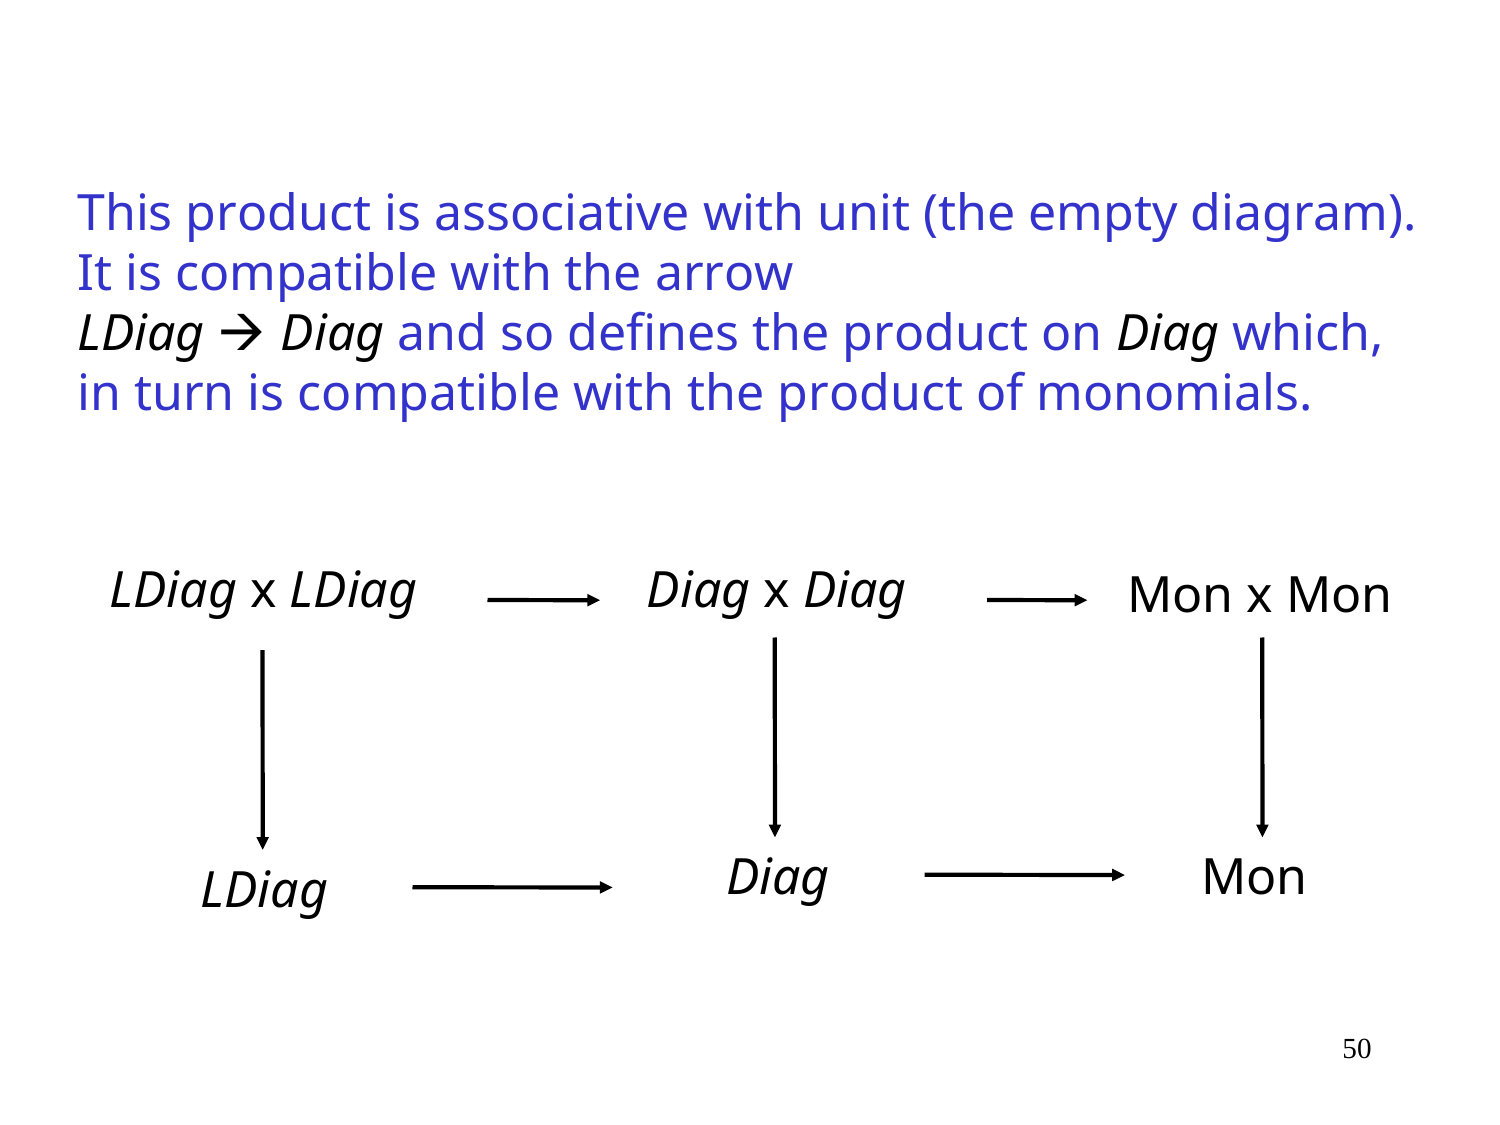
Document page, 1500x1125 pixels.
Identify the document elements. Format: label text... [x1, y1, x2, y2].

text_box Diag [711, 837, 845, 913]
text_box LDiag x LDiag [94, 549, 433, 626]
text_box Mon [1186, 837, 1323, 913]
text_box This product is associative with unit (the empty diagram). It is compatible with the arrow LDiag  Diag and so defines the product on Diag which, in turn is compatible with the product of monomials. [62, 172, 1438, 429]
text_box Diag x Diag [631, 549, 922, 626]
text_box Mon x Mon [1112, 555, 1408, 631]
text_box LDiag [185, 849, 344, 926]
